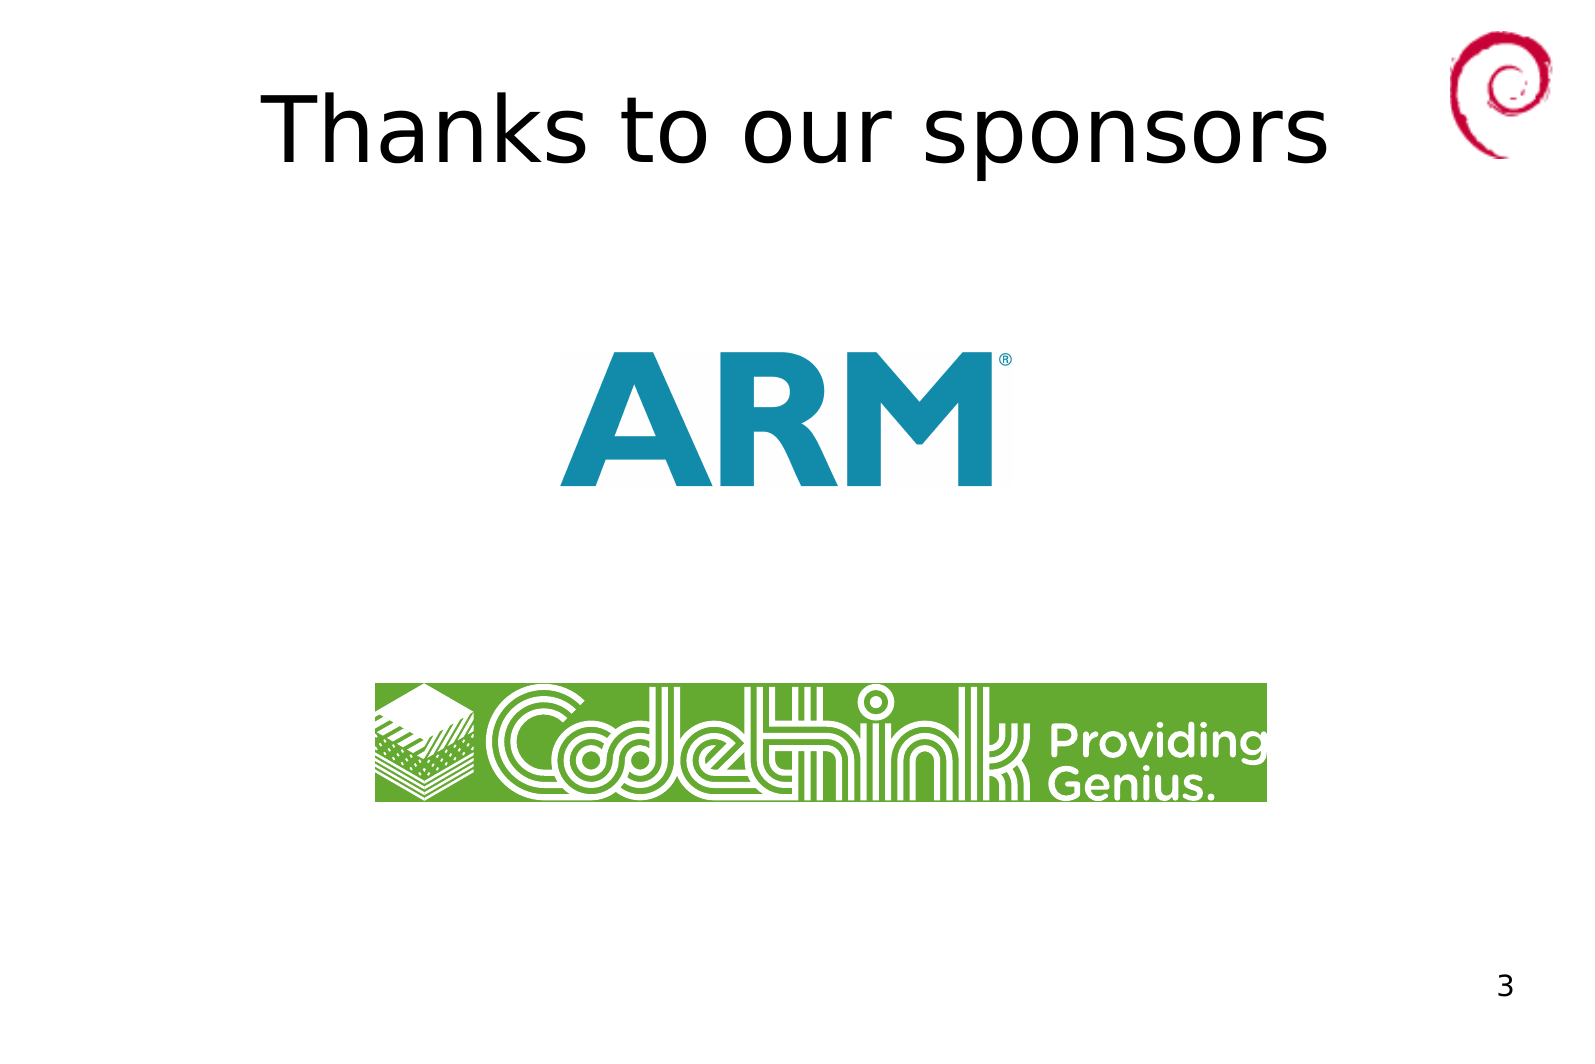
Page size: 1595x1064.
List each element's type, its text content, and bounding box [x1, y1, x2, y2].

subtitle [79, 256, 1515, 944]
picture [375, 683, 1267, 802]
picture [1450, 31, 1555, 159]
title Thanks to our sponsors [79, 42, 1515, 221]
